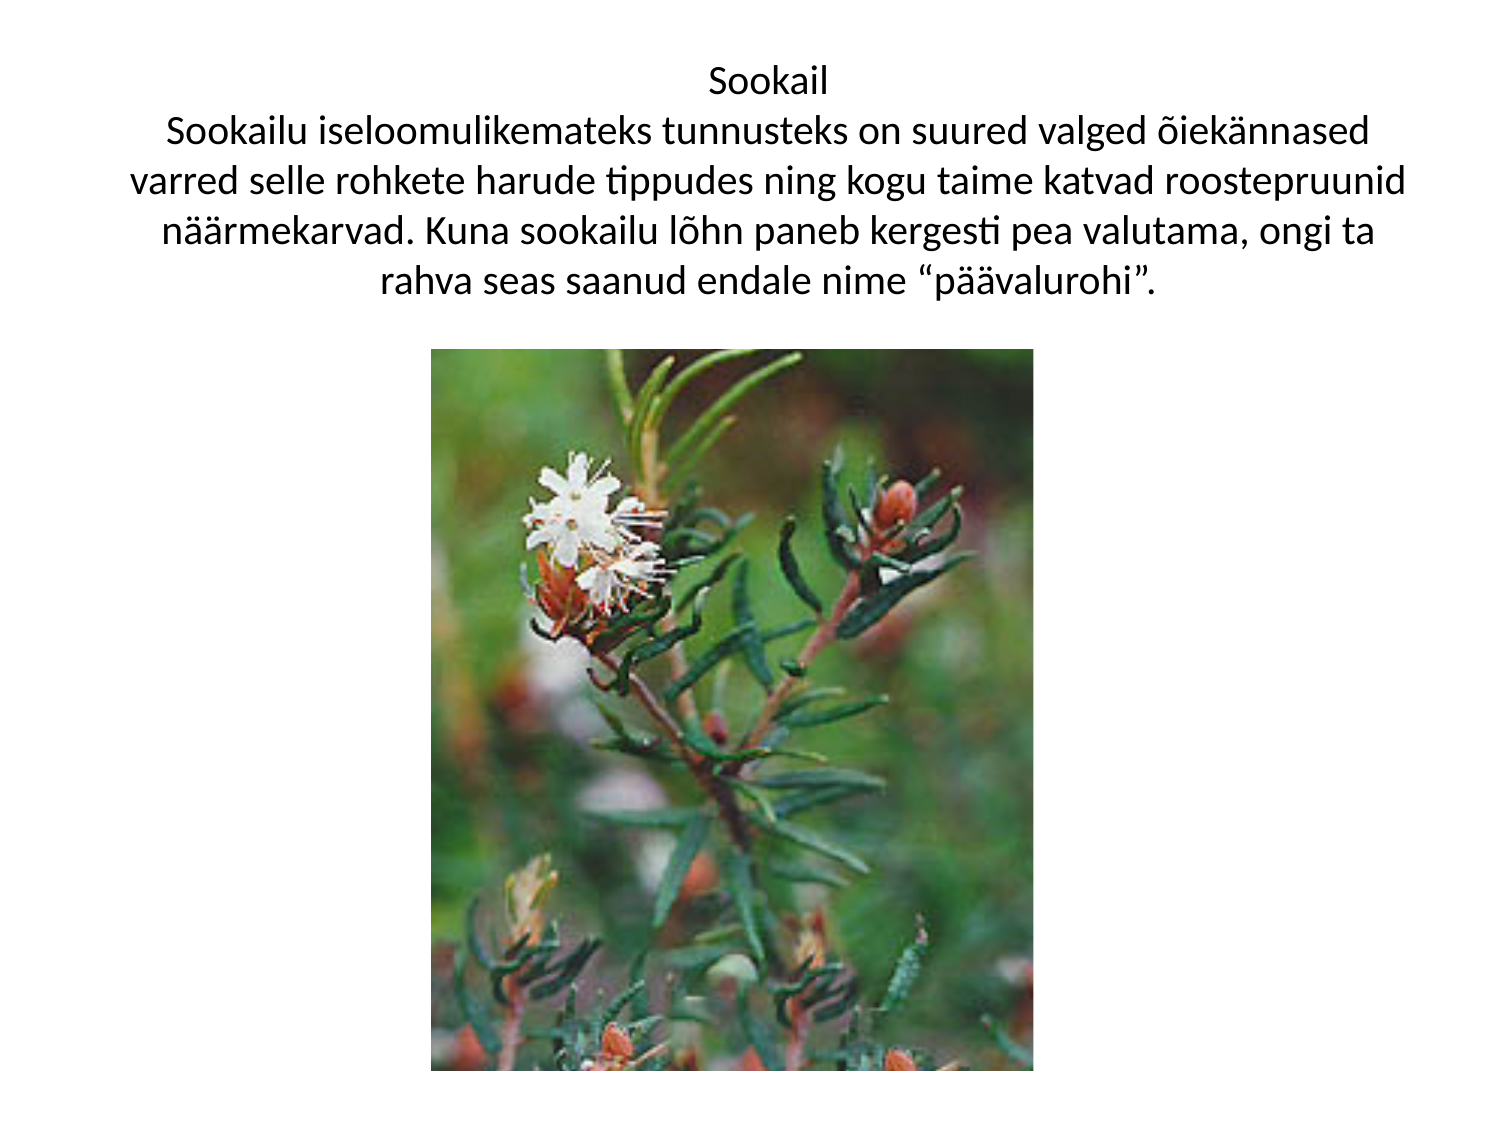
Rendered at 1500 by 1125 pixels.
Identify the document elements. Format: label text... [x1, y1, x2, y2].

title Sookail Sookailu iseloomulikemateks tunnusteks on suured valged õiekännased varred selle rohkete harude tippudes ning kogu taime katvad roostepruunid näärmekarvad. Kuna sookailu lõhn paneb kergesti pea valutama, ongi ta rahva seas saanud endale nime “päävalurohi”. [112, 45, 1426, 291]
picture [431, 349, 1034, 1071]
